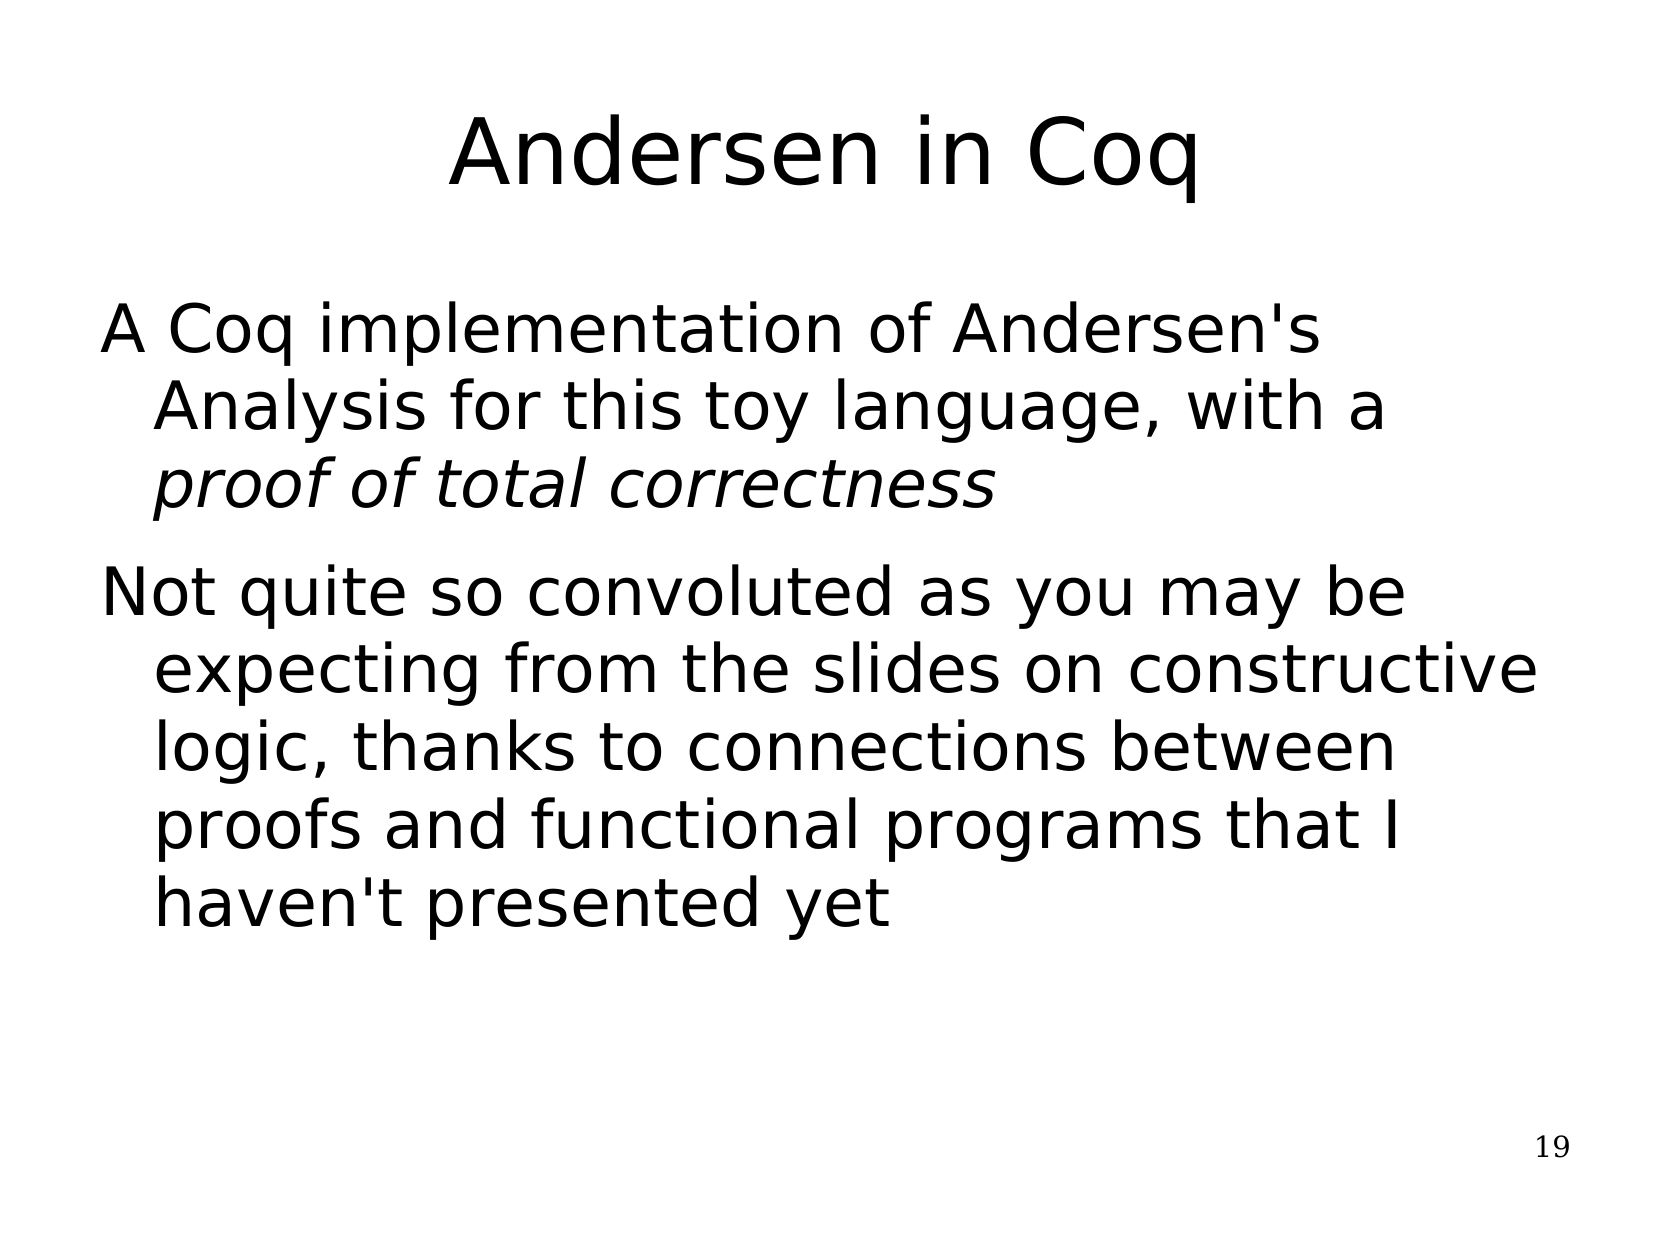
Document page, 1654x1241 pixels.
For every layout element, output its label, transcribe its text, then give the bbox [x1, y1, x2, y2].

title Andersen in Coq [82, 49, 1571, 257]
list A Coq implementation of Andersen's Analysis for this toy language, with a proof of total correctness Not quite so convoluted as you may be expecting from the slides on constructive logic, thanks to connections between proofs and functional programs that I haven't presented yet [82, 290, 1571, 1109]
